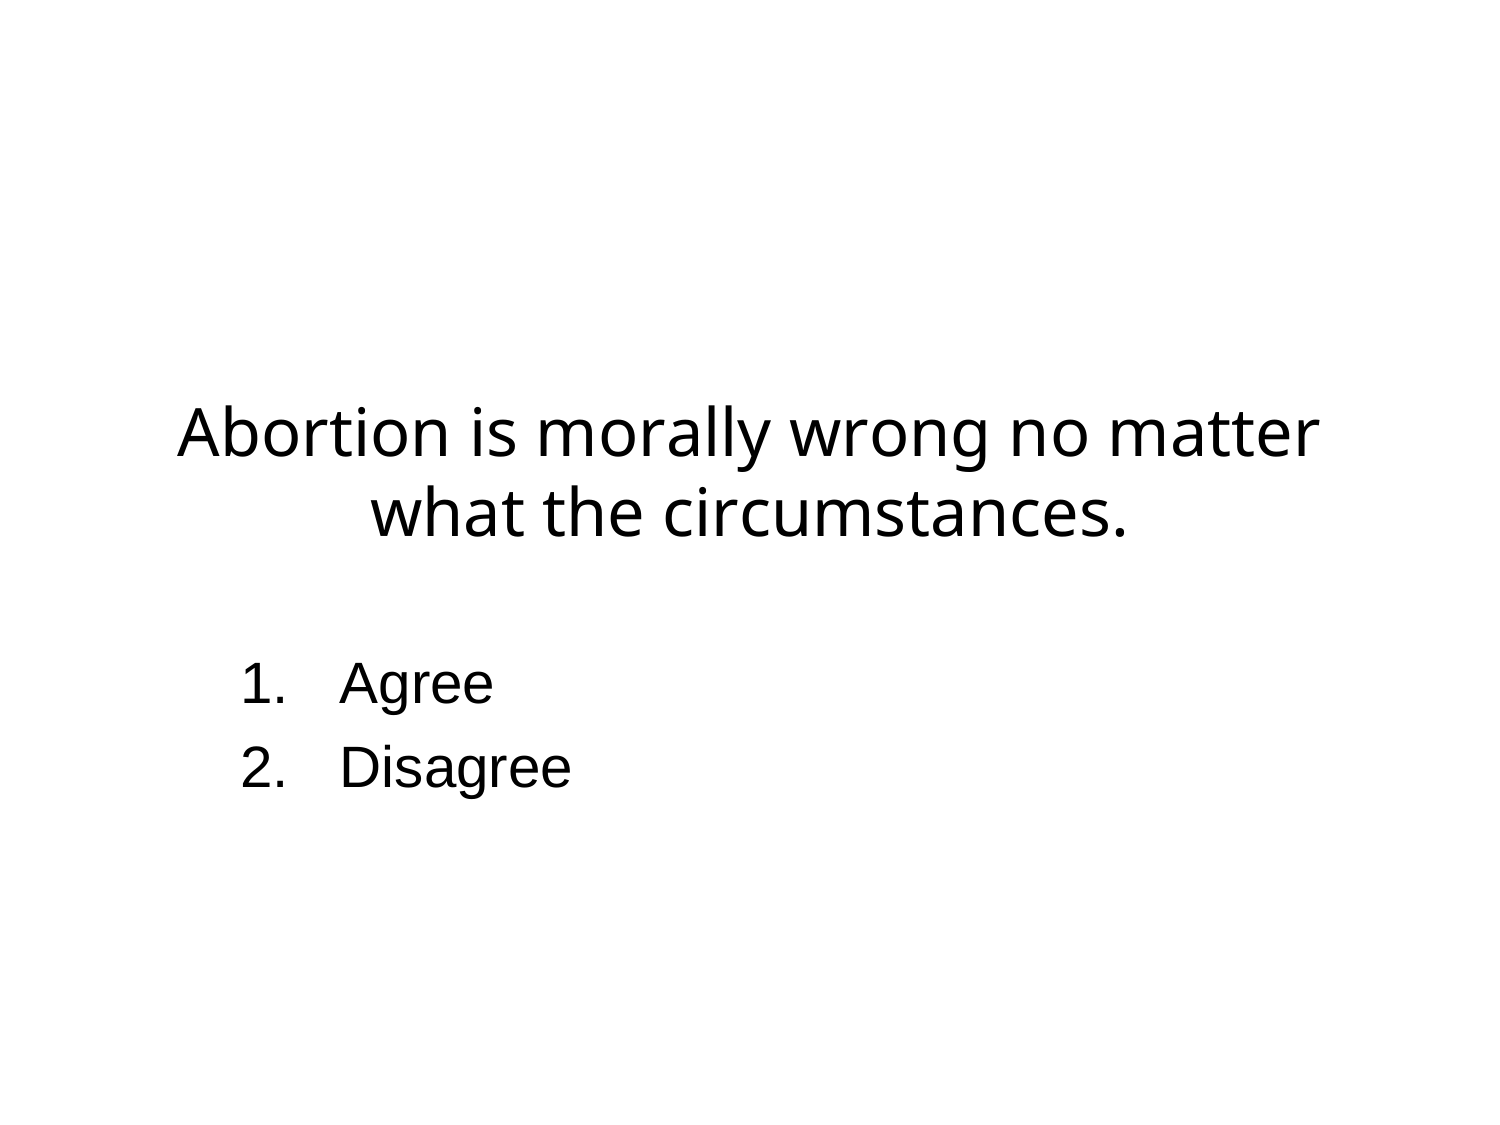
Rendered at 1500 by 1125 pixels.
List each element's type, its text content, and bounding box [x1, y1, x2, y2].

title Abortion is morally wrong no matter what the circumstances. [112, 349, 1388, 591]
subtitle Agree Disagree [225, 637, 1276, 925]
